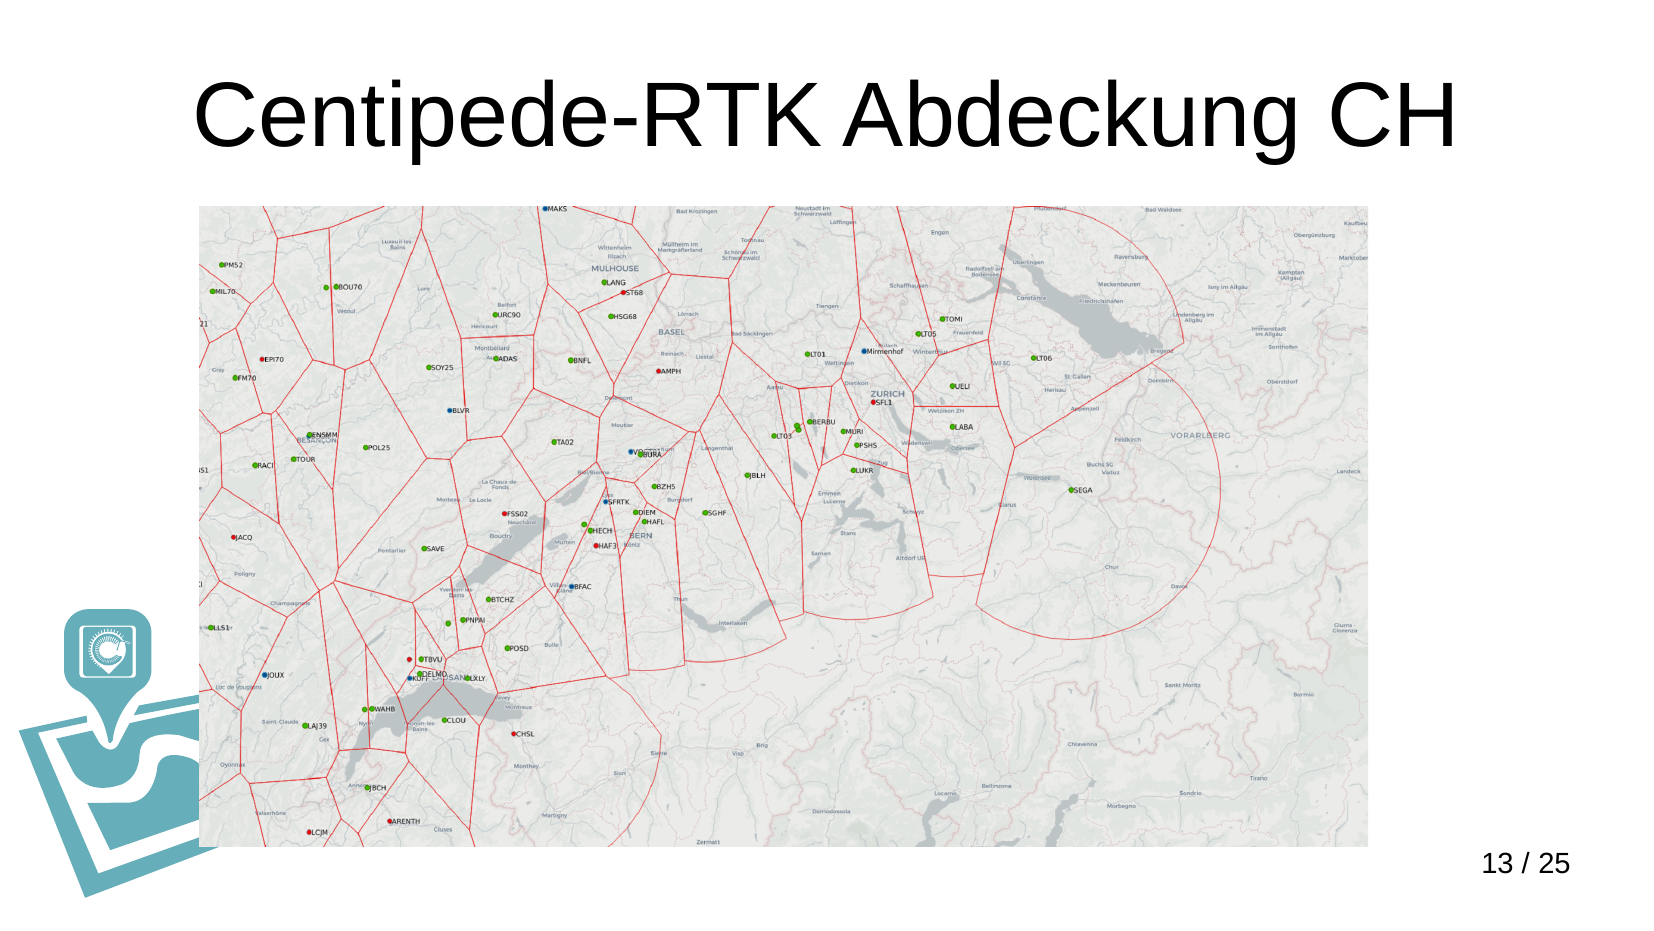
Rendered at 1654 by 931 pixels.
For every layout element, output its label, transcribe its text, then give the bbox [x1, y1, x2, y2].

picture [199, 206, 1369, 847]
title Centipede-RTK Abdeckung CH [82, 37, 1571, 193]
